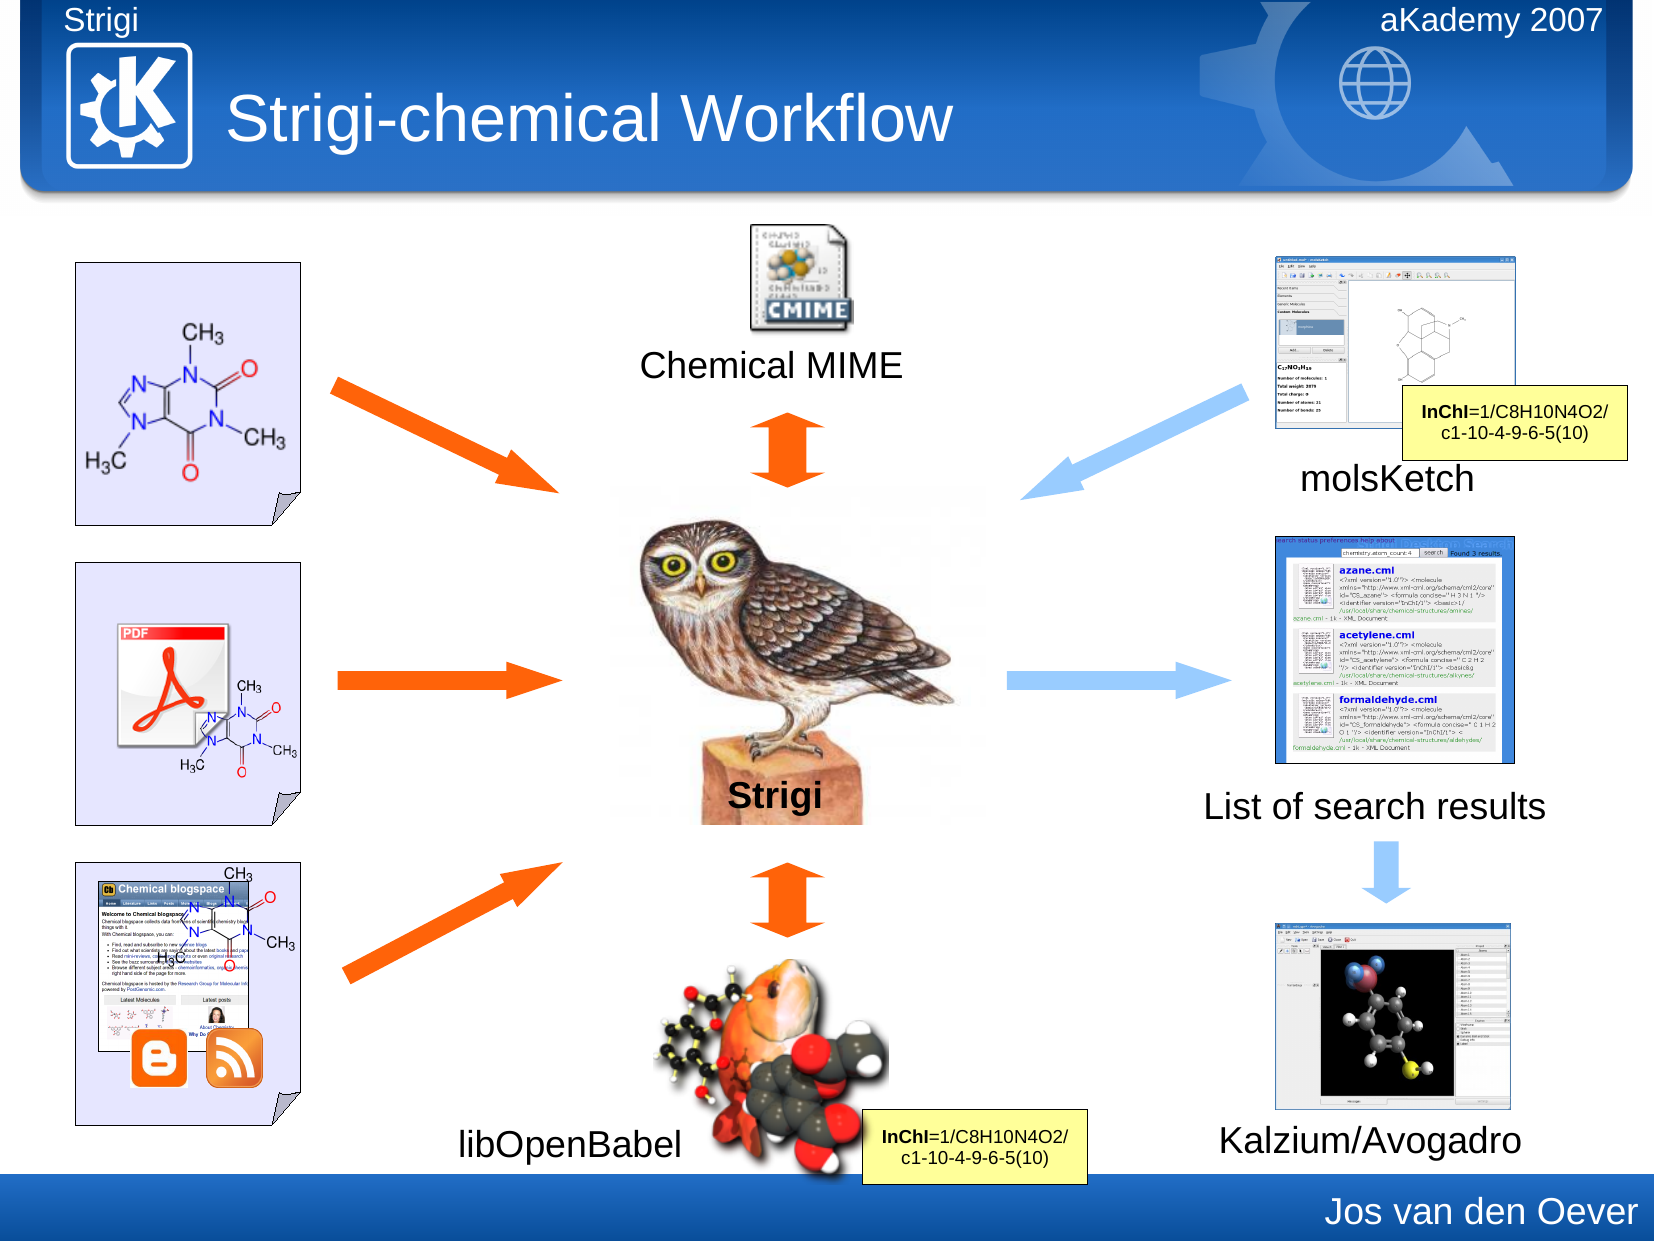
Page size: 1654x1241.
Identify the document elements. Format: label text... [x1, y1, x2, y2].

picture [653, 959, 889, 1185]
text_box [329, 376, 560, 494]
text_box [1361, 841, 1412, 904]
text_box [1006, 661, 1232, 700]
text_box [1019, 383, 1250, 501]
picture [750, 224, 854, 337]
text_box [337, 661, 563, 700]
picture [112, 623, 301, 781]
picture [75, 316, 293, 488]
picture [1275, 256, 1516, 429]
title Strigi-chemical Workflow [225, 56, 1571, 181]
text_box [75, 262, 301, 526]
text_box libOpenBabel [443, 1115, 756, 1175]
text_box InChI=1/C8H10N4O2/ c1-10-4-9-6-5(10) [1402, 385, 1628, 461]
picture [610, 486, 986, 826]
text_box InChI=1/C8H10N4O2/ c1-10-4-9-6-5(10) [889, 1109, 1088, 1185]
text_box molsKetch [1285, 450, 1538, 509]
text_box [75, 862, 301, 1126]
text_box Kalzium/Avogadro [1203, 1112, 1579, 1171]
text_box [75, 562, 301, 826]
text_box [341, 862, 563, 985]
picture [1275, 536, 1515, 764]
text_box [750, 862, 826, 938]
text_box List of search results [1188, 777, 1639, 837]
picture [0, 0, 1652, 216]
picture [98, 862, 301, 1088]
picture [1275, 923, 1511, 1110]
text_box Chemical MIME [624, 337, 976, 396]
text_box [750, 412, 826, 488]
text_box Strigi [712, 766, 863, 826]
